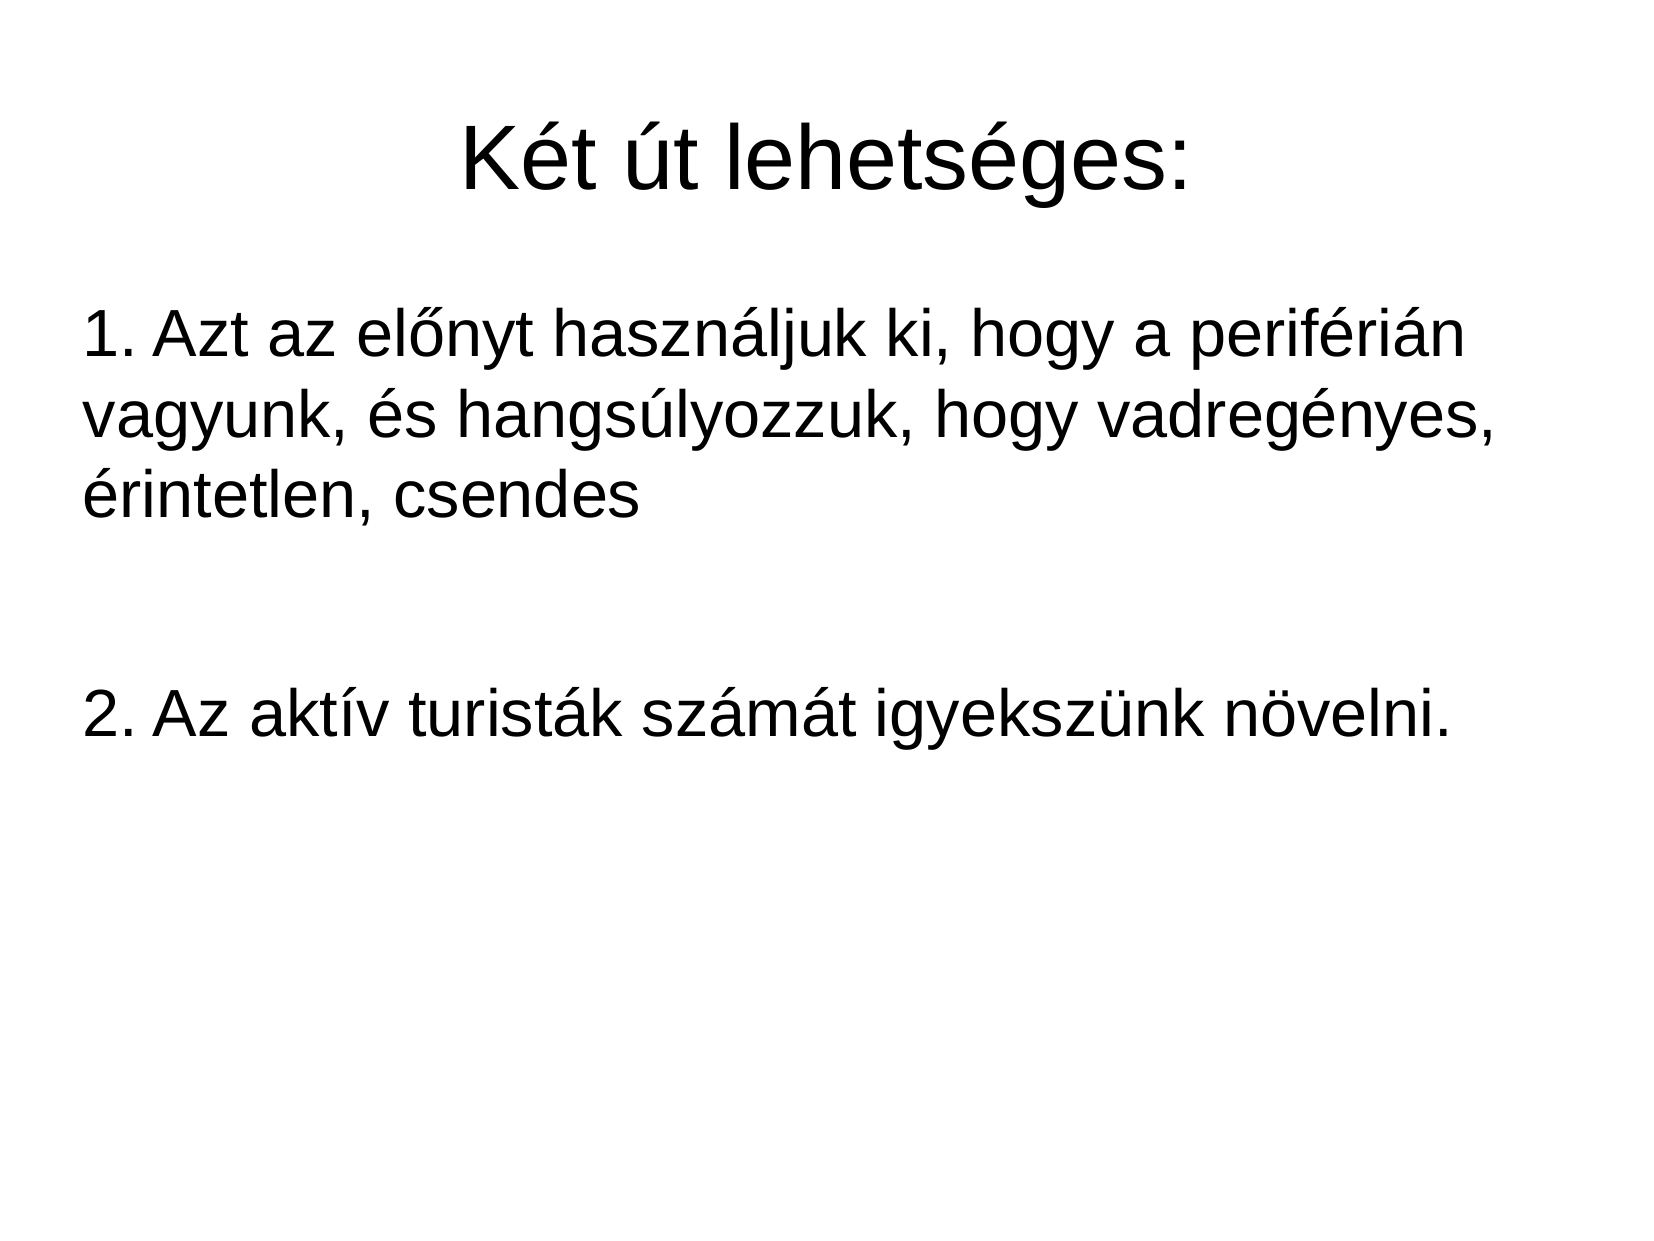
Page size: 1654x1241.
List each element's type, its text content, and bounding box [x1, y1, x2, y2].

list 1. Azt az előnyt használjuk ki, hogy a periférián vagyunk, és hangsúlyozzuk, hogy vadregényes, érintetlen, csendes 2. Az aktív turisták számát igyekszünk növelni. [82, 290, 1571, 1010]
title Két út lehetséges: [82, 49, 1571, 257]
